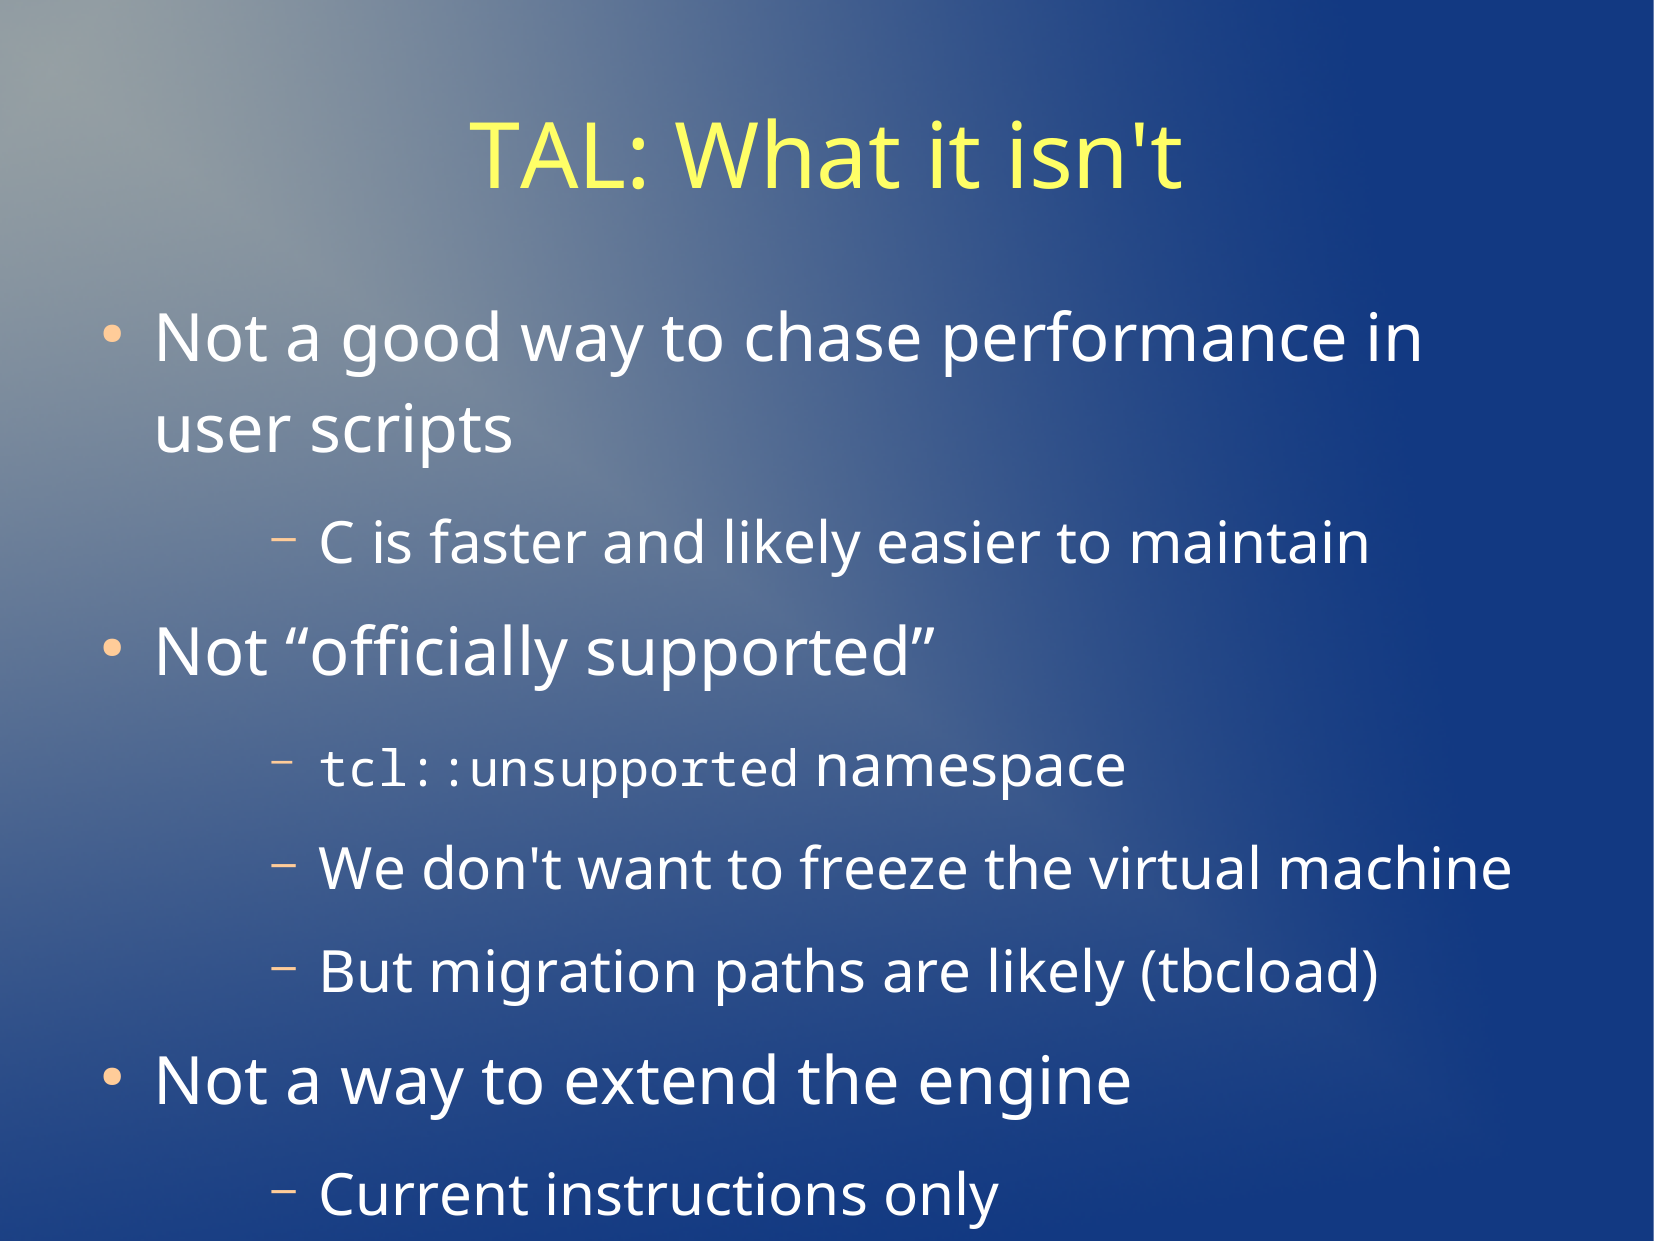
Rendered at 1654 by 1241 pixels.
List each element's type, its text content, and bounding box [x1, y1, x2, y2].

picture [0, 0, 1654, 1241]
title TAL: What it isn't [82, 56, 1571, 250]
list Not a good way to chase performance in user scripts C is faster and likely easier to maintain Not “officially supported” tcl::unsupported namespace We don't want to freeze the virtual machine But migration paths are likely (tbcload) Not a way to extend the engine Current instructions only [82, 290, 1571, 1094]
